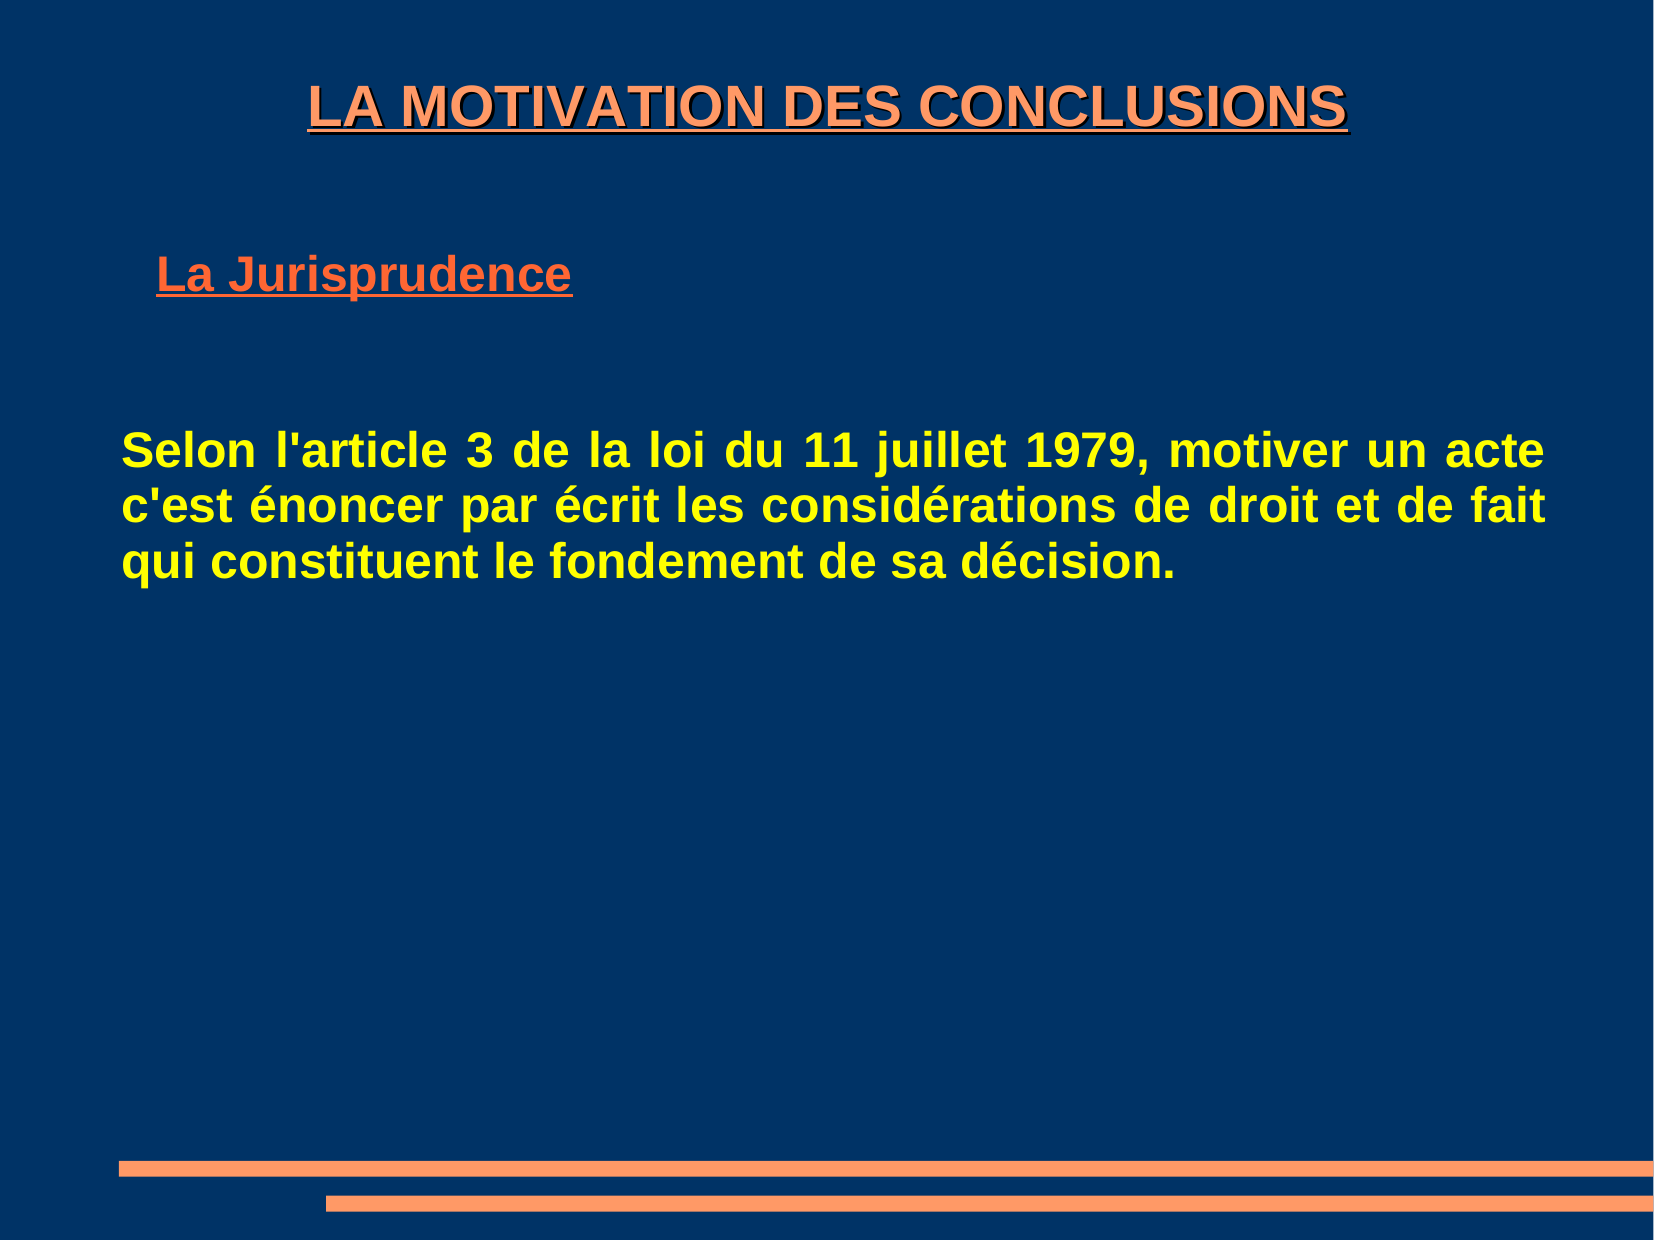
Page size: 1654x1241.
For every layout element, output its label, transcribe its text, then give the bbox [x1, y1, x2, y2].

text_box Selon l'article 3 de la loi du 11 juillet 1979, motiver un acte c'est énoncer par écrit les considérations de droit et de fait qui constituent le fondement de sa décision. [121, 366, 1548, 615]
subtitle La Jurisprudence [121, 236, 1561, 1144]
title LA MOTIVATION DES CONCLUSIONS [121, 46, 1534, 166]
